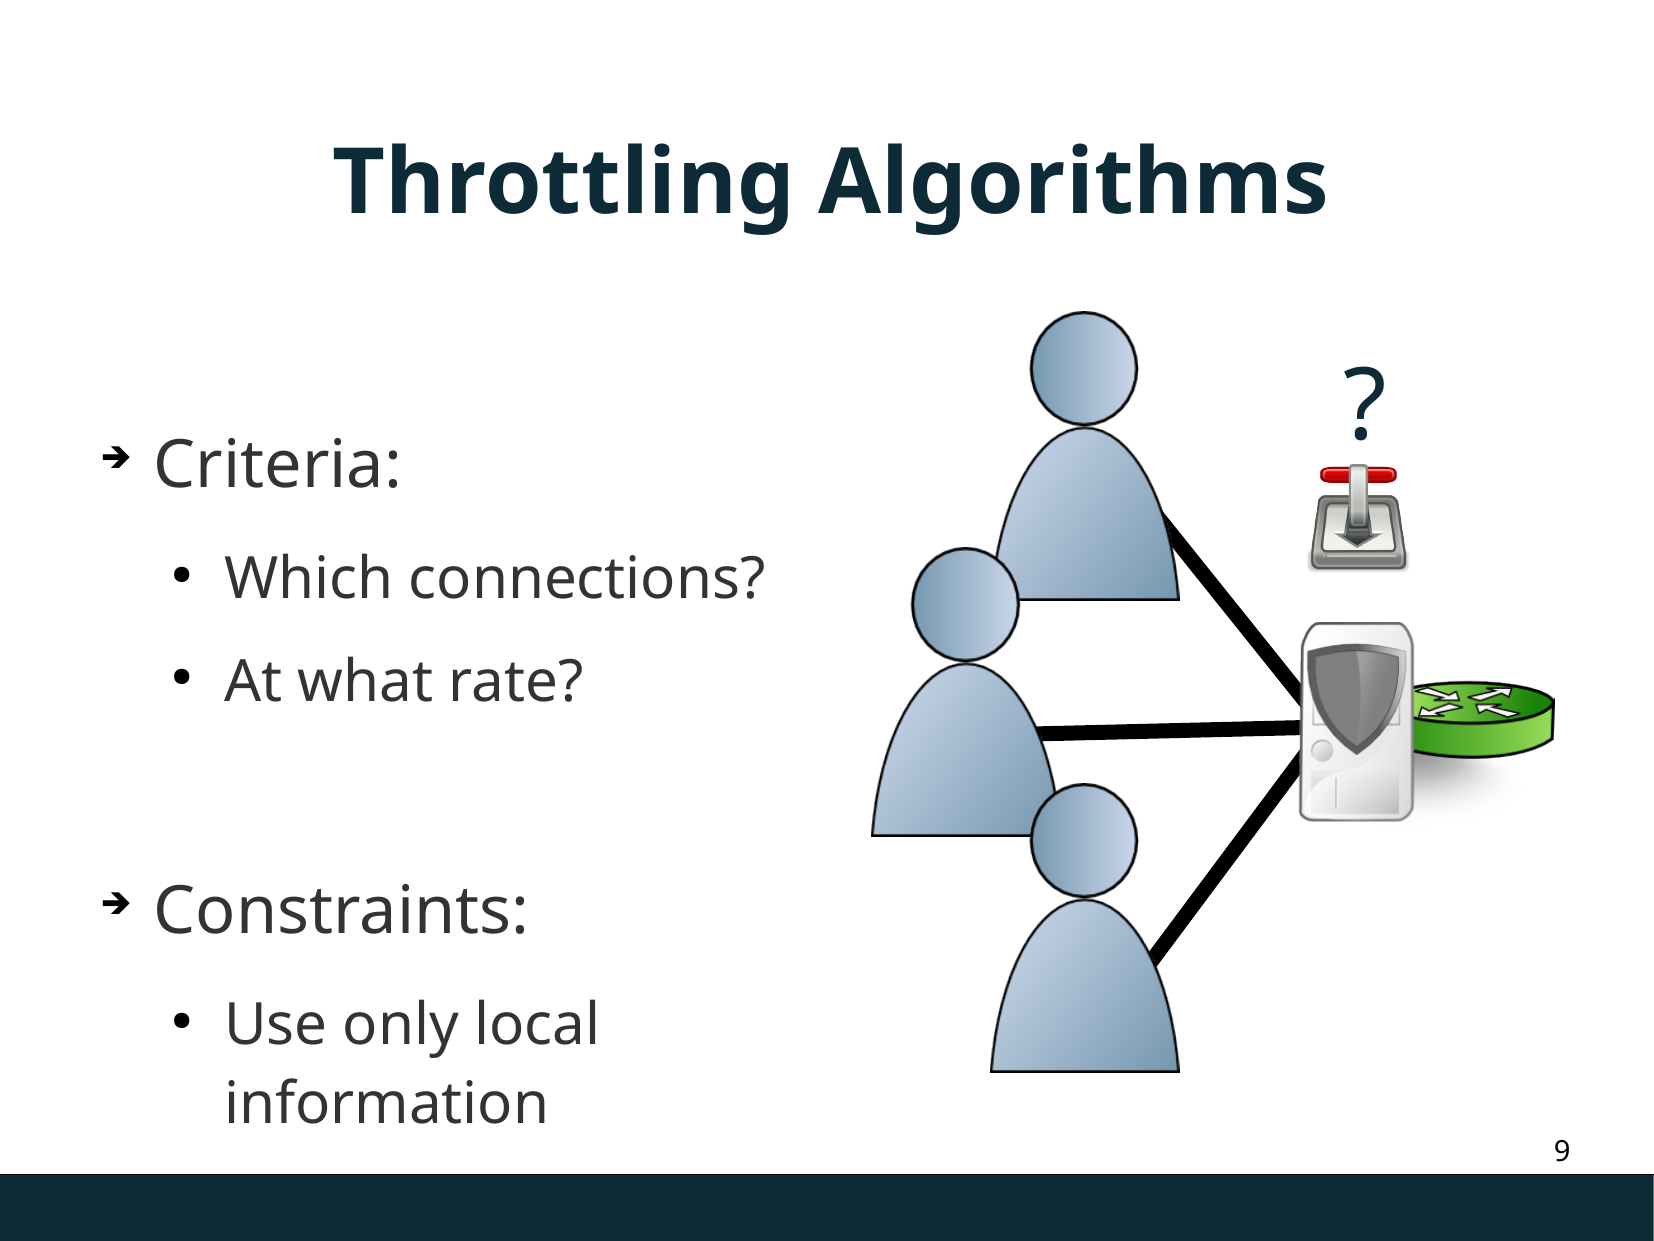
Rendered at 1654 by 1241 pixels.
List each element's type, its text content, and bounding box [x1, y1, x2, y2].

picture [1305, 464, 1411, 574]
text_box ? [1329, 325, 1393, 455]
title Throttling Algorithms [86, 74, 1575, 282]
picture [872, 311, 1180, 1073]
list Criteria: Which connections? At what rate? Constraints: Use only local information [82, 296, 872, 1115]
picture [1287, 622, 1555, 828]
